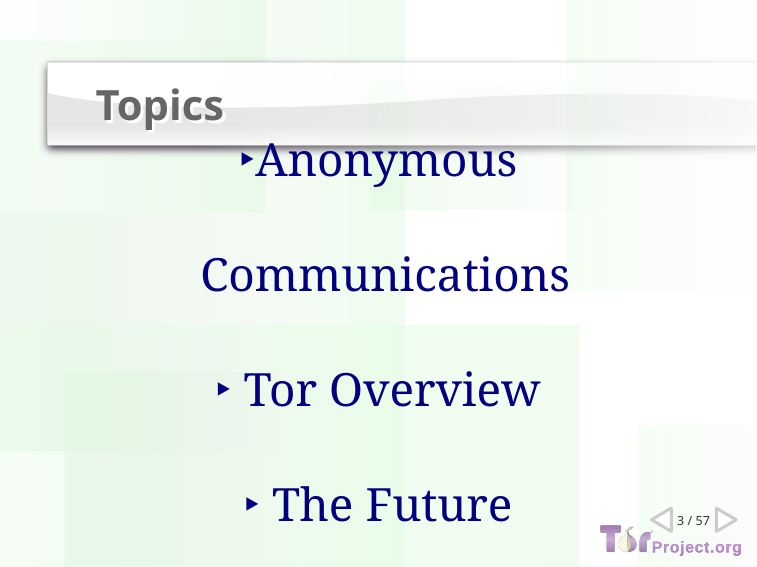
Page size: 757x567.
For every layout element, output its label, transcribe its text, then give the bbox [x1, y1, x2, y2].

text_box Topics [80, 62, 248, 145]
text_box Anonymous Communications Tor Overview The Future [0, 150, 756, 512]
picture [401, 512, 412, 518]
picture [0, 0, 757, 567]
picture [446, 512, 457, 518]
